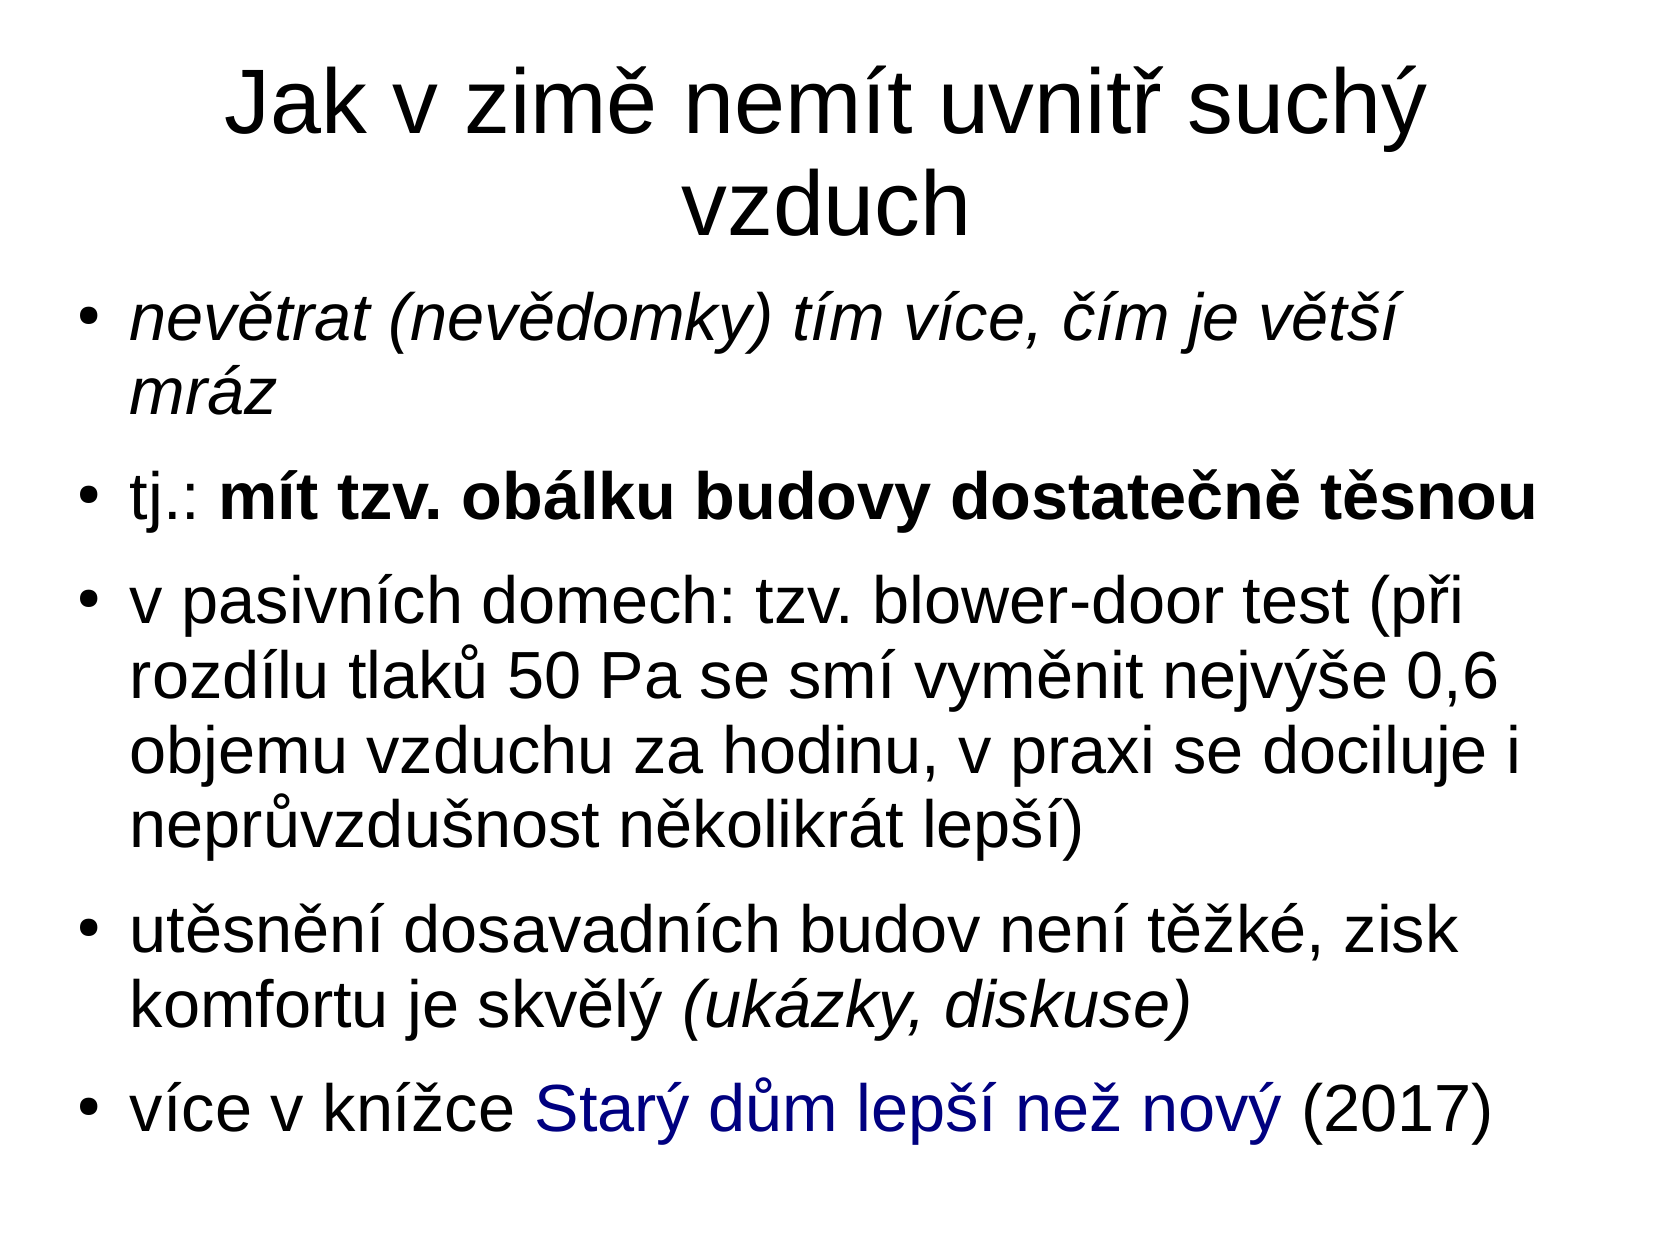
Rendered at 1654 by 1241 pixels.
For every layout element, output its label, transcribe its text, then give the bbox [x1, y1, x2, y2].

title Jak v zimě nemít uvnitř suchý vzduch [82, 49, 1571, 257]
list nevětrat (nevědomky) tím více, čím je větší mráz tj.: mít tzv. obálku budovy dostatečně těsnou v pasivních domech: tzv. blower-door test (při rozdílu tlaků 50 Pa se smí vyměnit nejvýše 0,6 objemu vzduchu za hodinu, v praxi se dociluje i neprůvzdušnost několikrát lepší) utěsnění dosavadních budov není těžké, zisk komfortu je skvělý (ukázky, diskuse) více v knížce Starý dům lepší než nový (2017) [59, 279, 1548, 1146]
